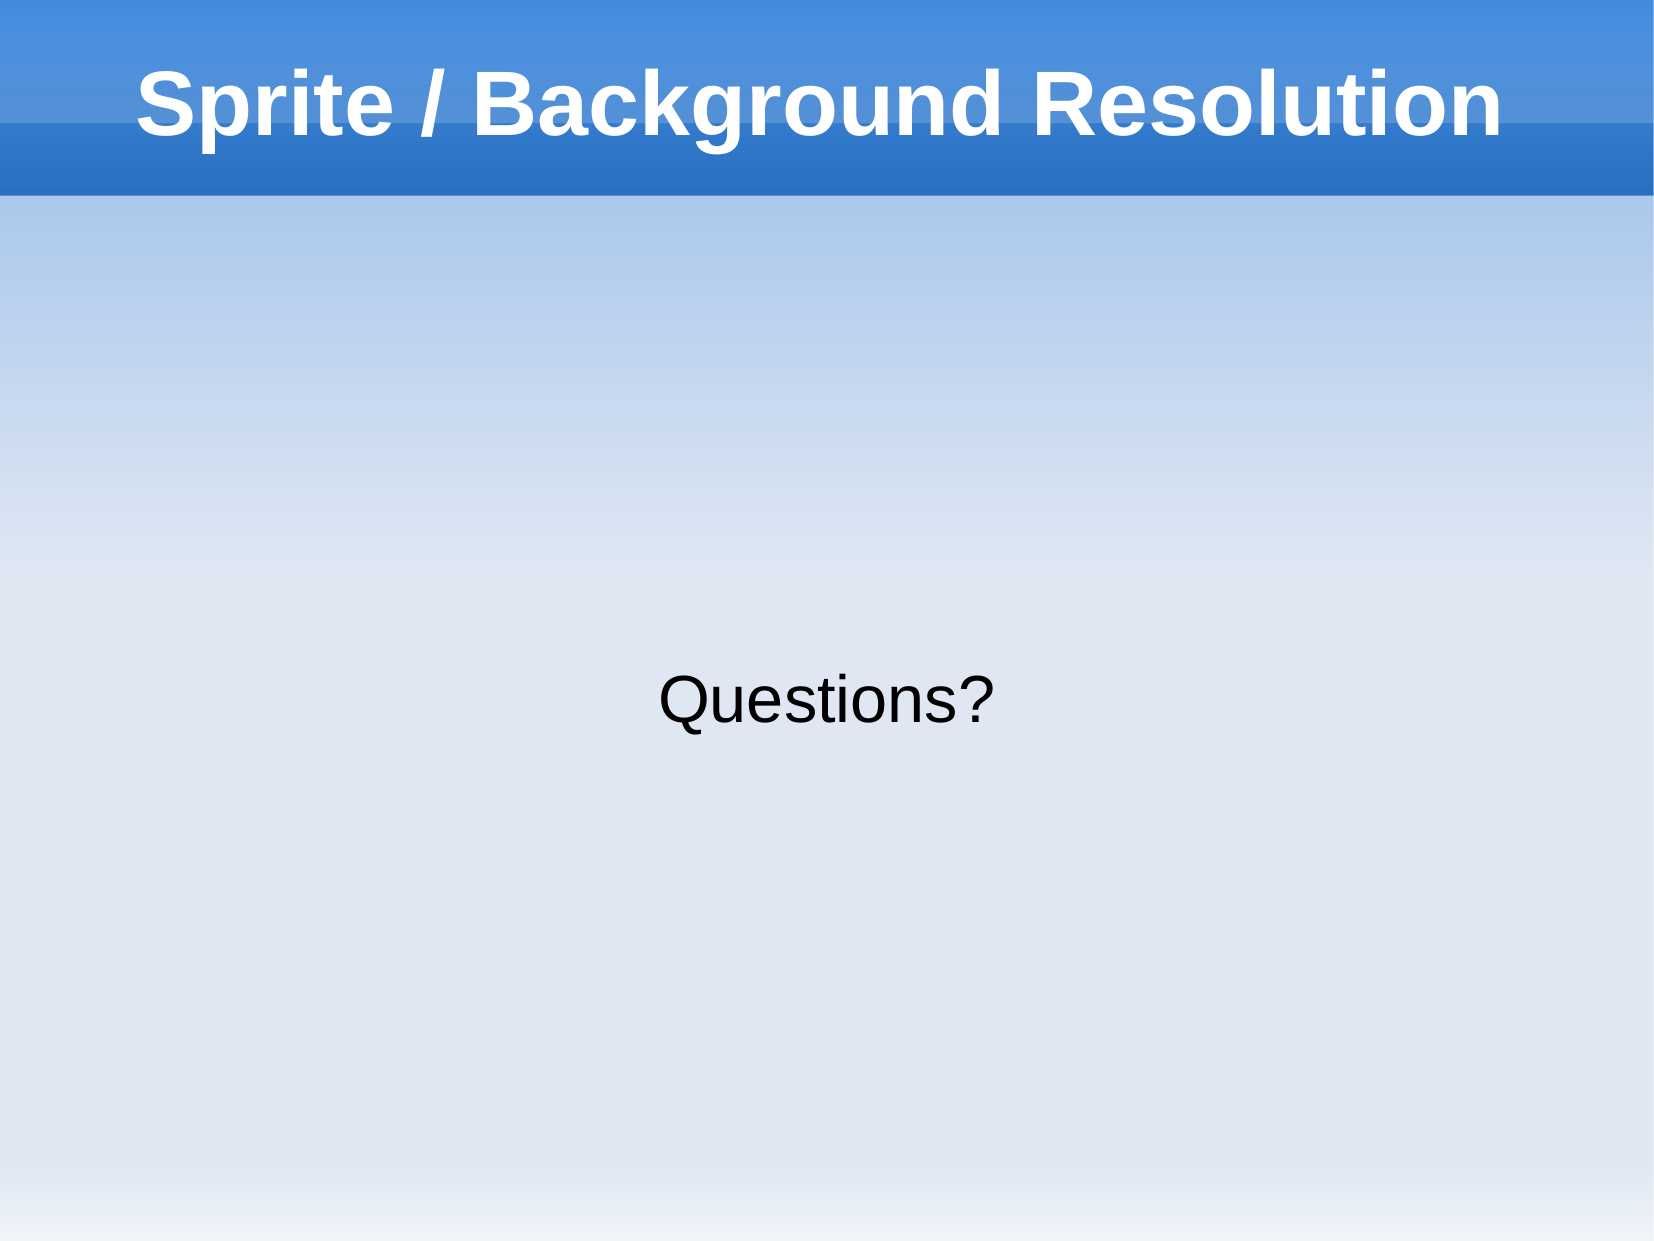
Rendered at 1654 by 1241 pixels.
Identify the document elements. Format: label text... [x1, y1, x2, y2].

title Sprite / Background Resolution [76, 0, 1565, 208]
subtitle Questions? [82, 290, 1571, 1109]
picture [0, 0, 1654, 1241]
